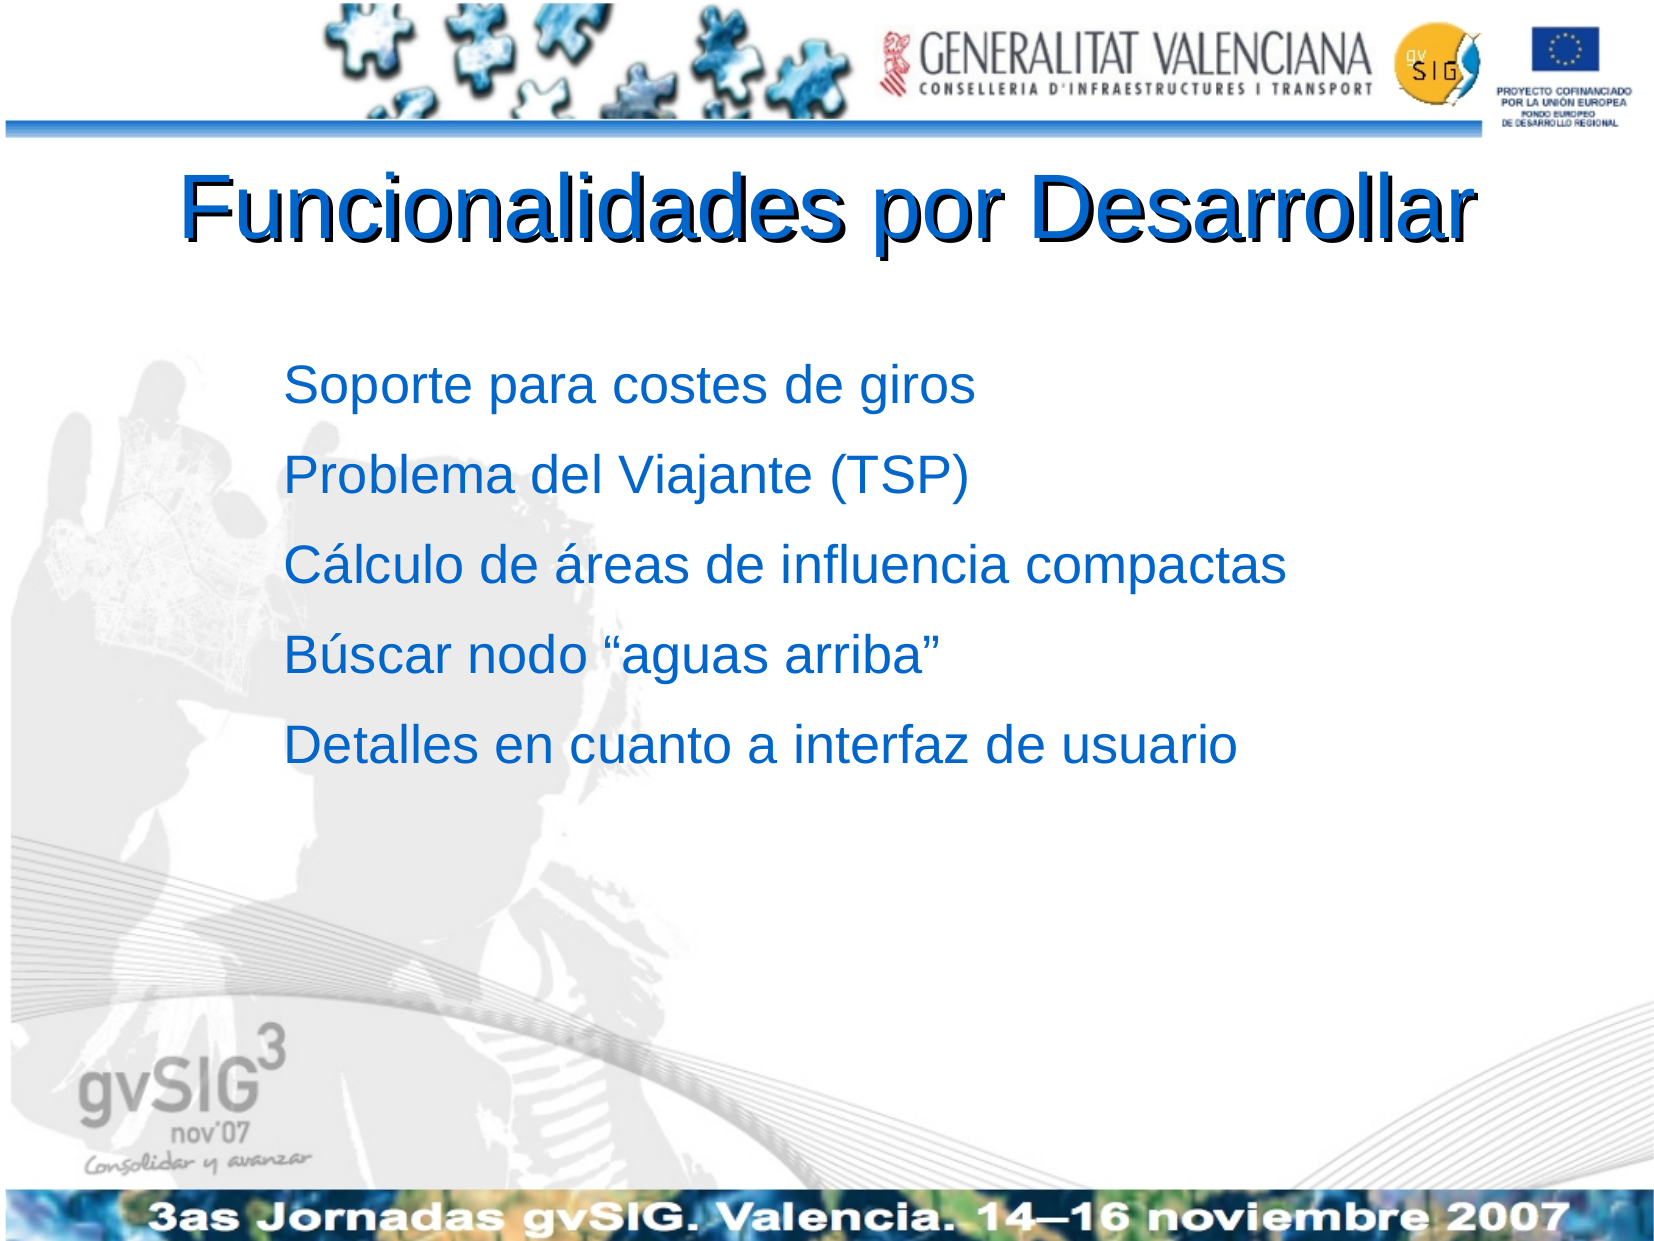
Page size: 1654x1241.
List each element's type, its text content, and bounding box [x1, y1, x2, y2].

picture [5, 2, 1654, 1241]
list Soporte para costes de giros Problema del Viajante (TSP) Cálculo de áreas de influencia compactas Búscar nodo “aguas arriba” Detalles en cuanto a interfaz de usuario [265, 354, 1534, 984]
title Funcionalidades por Desarrollar [121, 102, 1534, 311]
